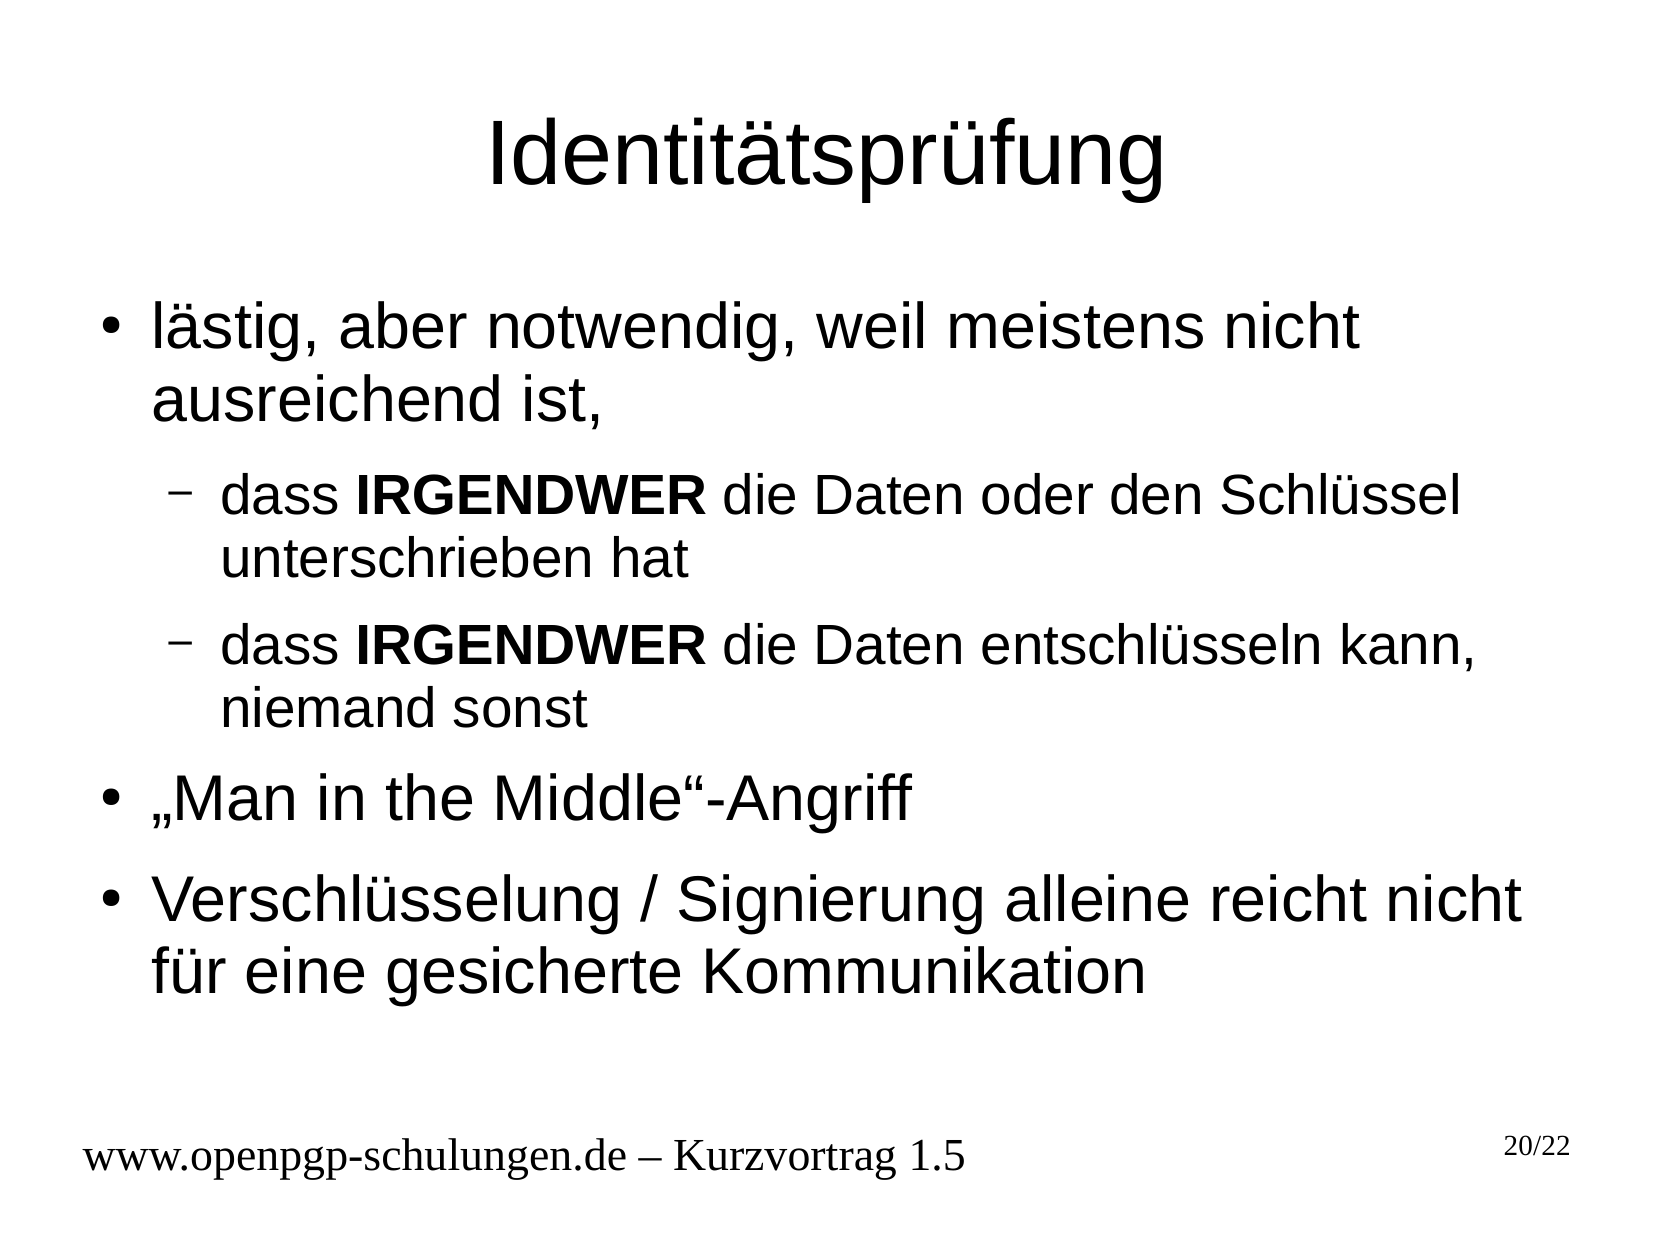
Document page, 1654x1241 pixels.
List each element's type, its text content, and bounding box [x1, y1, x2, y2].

list lästig, aber notwendig, weil meistens nicht ausreichend ist, dass IRGENDWER die Daten oder den Schlüssel unterschrieben hat dass IRGENDWER die Daten entschlüsseln kann, niemand sonst „Man in the Middle“-Angriff Verschlüsselung / Signierung alleine reicht nicht für eine gesicherte Kommunikation [82, 290, 1538, 1010]
title Identitätsprüfung [82, 49, 1571, 257]
